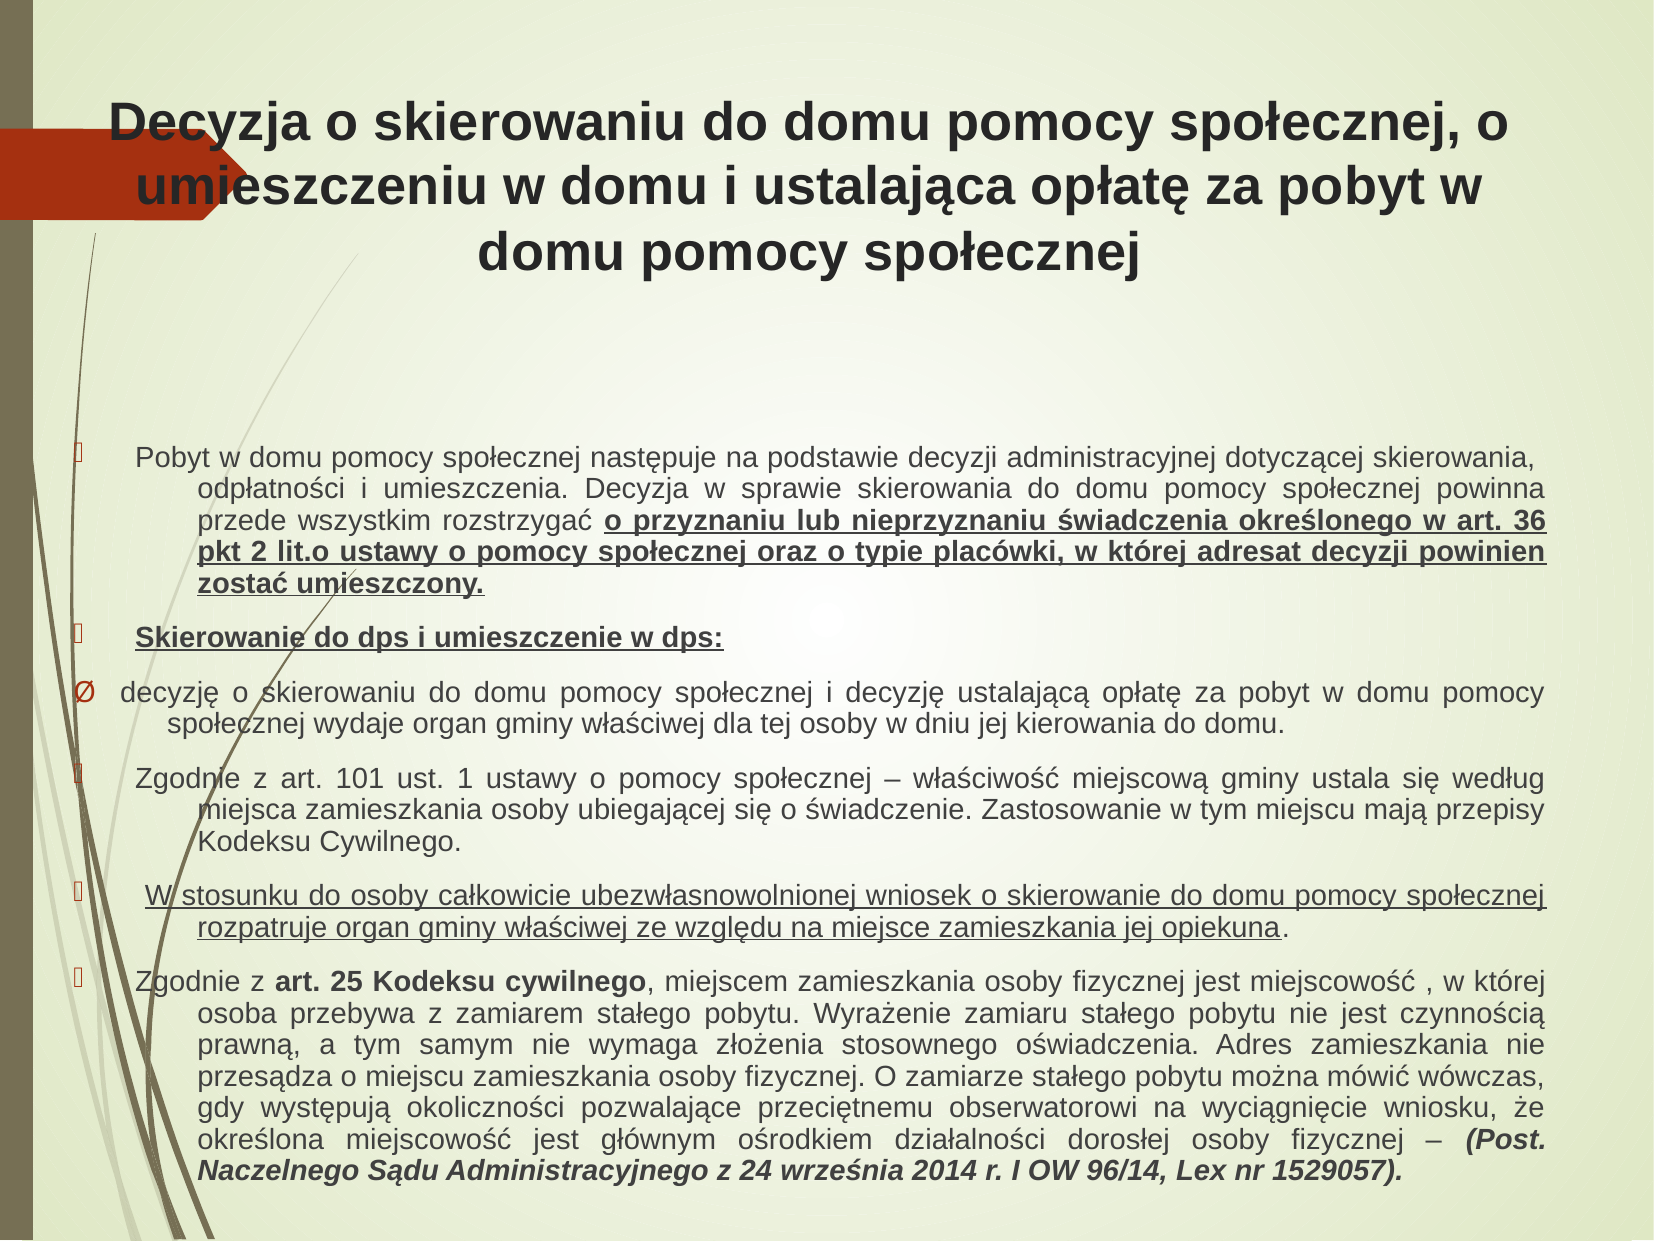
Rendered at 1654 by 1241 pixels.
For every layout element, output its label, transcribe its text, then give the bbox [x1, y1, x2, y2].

list Pobyt w domu pomocy społecznej następuje na podstawie decyzji administracyjnej dotyczącej skierowania, odpłatności i umieszczenia. Decyzja w sprawie skierowania do domu pomocy społecznej powinna przede wszystkim rozstrzygać o przyznaniu lub nieprzyznaniu świadczenia określonego w art. 36 pkt 2 lit.o ustawy o pomocy społecznej oraz o typie placówki, w której adresat decyzji powinien zostać umieszczony. Skierowanie do dps i umieszczenie w dps: decyzję o skierowaniu do domu pomocy społecznej i decyzję ustalającą opłatę za pobyt w domu pomocy społecznej wydaje organ gminy właściwej dla tej osoby w dniu jej kierowania do domu. Zgodnie z art. 101 ust. 1 ustawy o pomocy społecznej – właściwość miejscową gminy ustala się według miejsca zamieszkania osoby ubiegającej się o świadczenie. Zastosowanie w tym miejscu mają przepisy Kodeksu Cywilnego. W stosunku do osoby całkowicie ubezwłasnowolnionej wniosek o skierowanie do domu pomocy społecznej rozpatruje organ gminy właściwej ze względu na miejsce zamieszkania jej opiekuna. Zgodnie z art. 25 Kodeksu cywilnego, miejscem zamieszkania osoby fizycznej jest miejscowość , w której osoba przebywa z zamiarem stałego pobytu. Wyrażenie zamiaru stałego pobytu nie jest czynnością prawną, a tym samym nie wymaga złożenia stosownego oświadczenia. Adres zamieszkania nie przesądza o miejscu zamieszkania osoby fizycznej. O zamiarze stałego pobytu można mówić wówczas, gdy występują okoliczności pozwalające przeciętnemu obserwatorowi na wyciągnięcie wniosku, że określona miejscowość jest głównym ośrodkiem działalności dorosłej osoby fizycznej – (Post. Naczelnego Sądu Administracyjnego z 24 września 2014 r. I OW 96/14, Lex nr 1529057). [58, 434, 1562, 1211]
title Decyzja o skierowaniu do domu pomocy społecznej, o umieszczeniu w domu i ustalająca opłatę za pobyt w domu pomocy społecznej [46, 78, 1574, 435]
